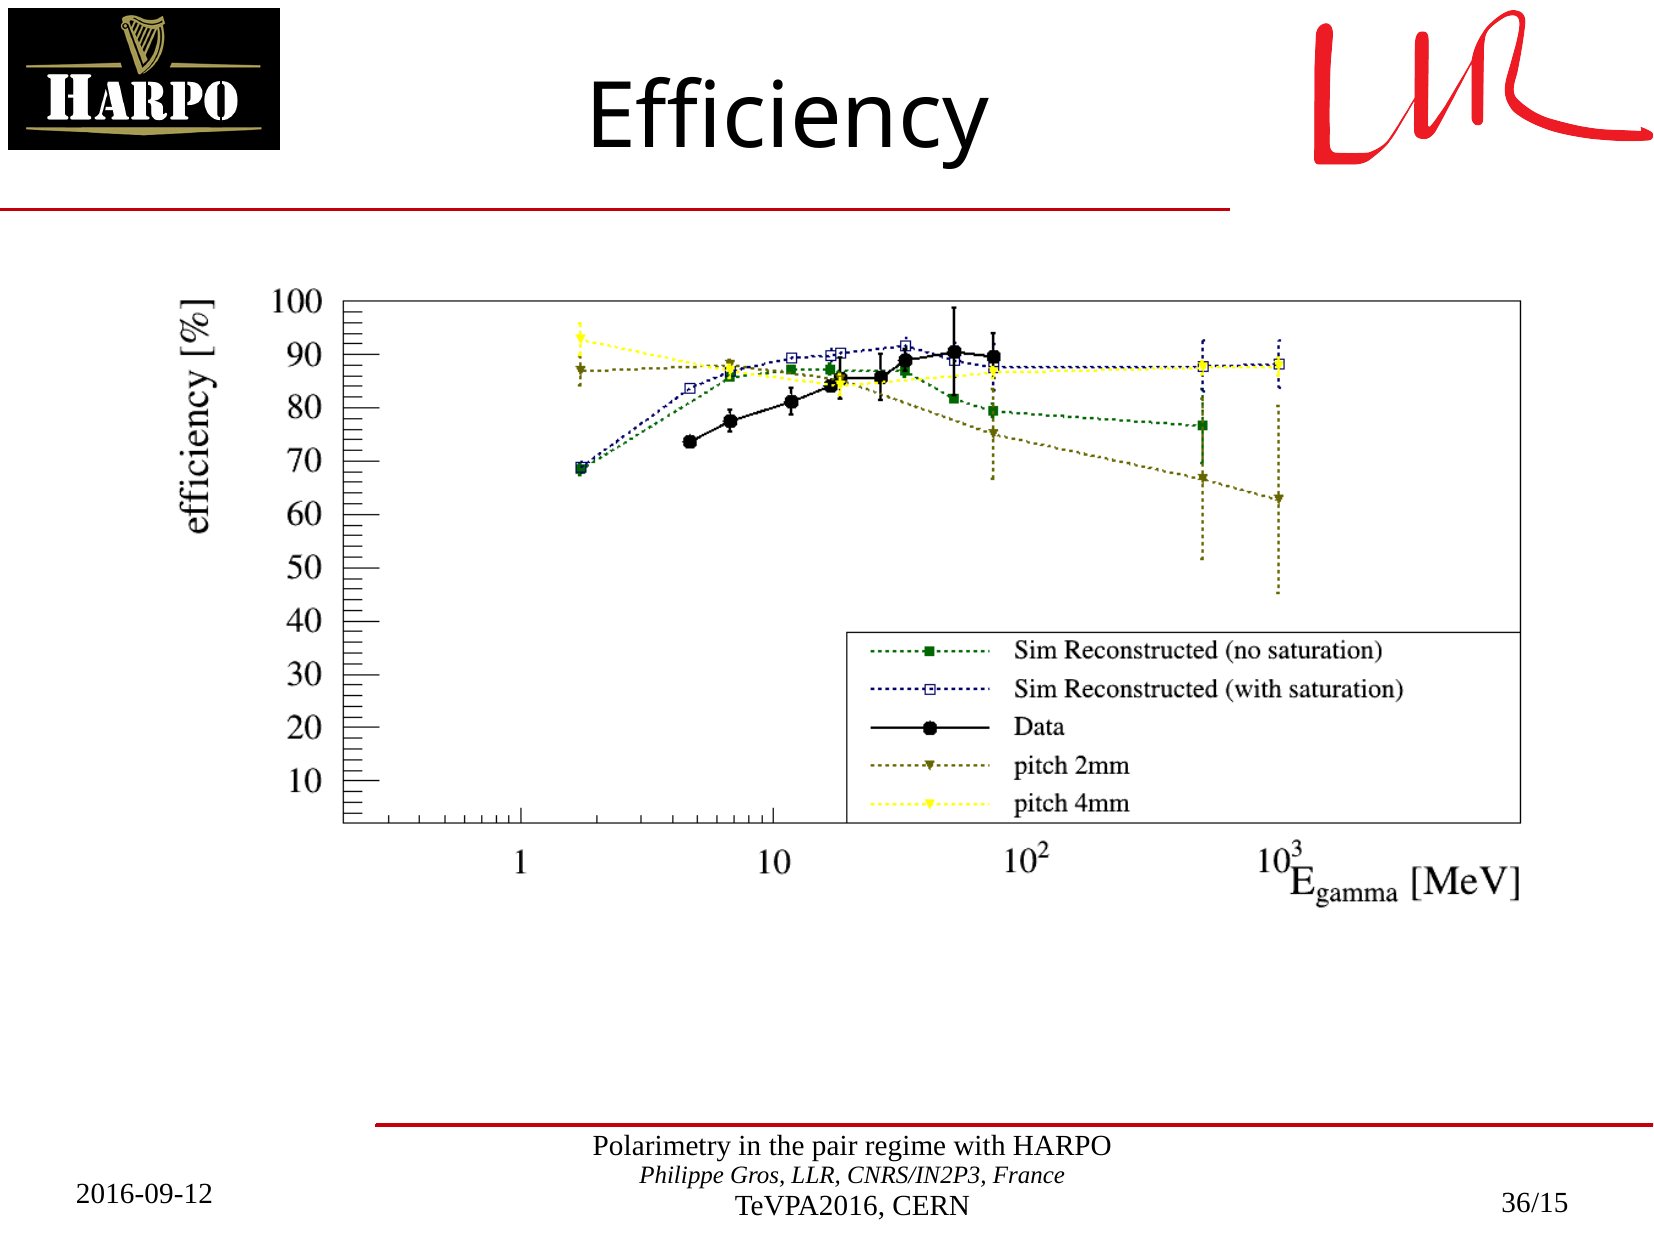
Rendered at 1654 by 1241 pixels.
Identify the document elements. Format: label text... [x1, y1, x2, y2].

picture [115, 269, 1580, 933]
picture [8, 8, 280, 150]
picture [1314, 10, 1653, 165]
title Efficiency [284, 14, 1290, 210]
